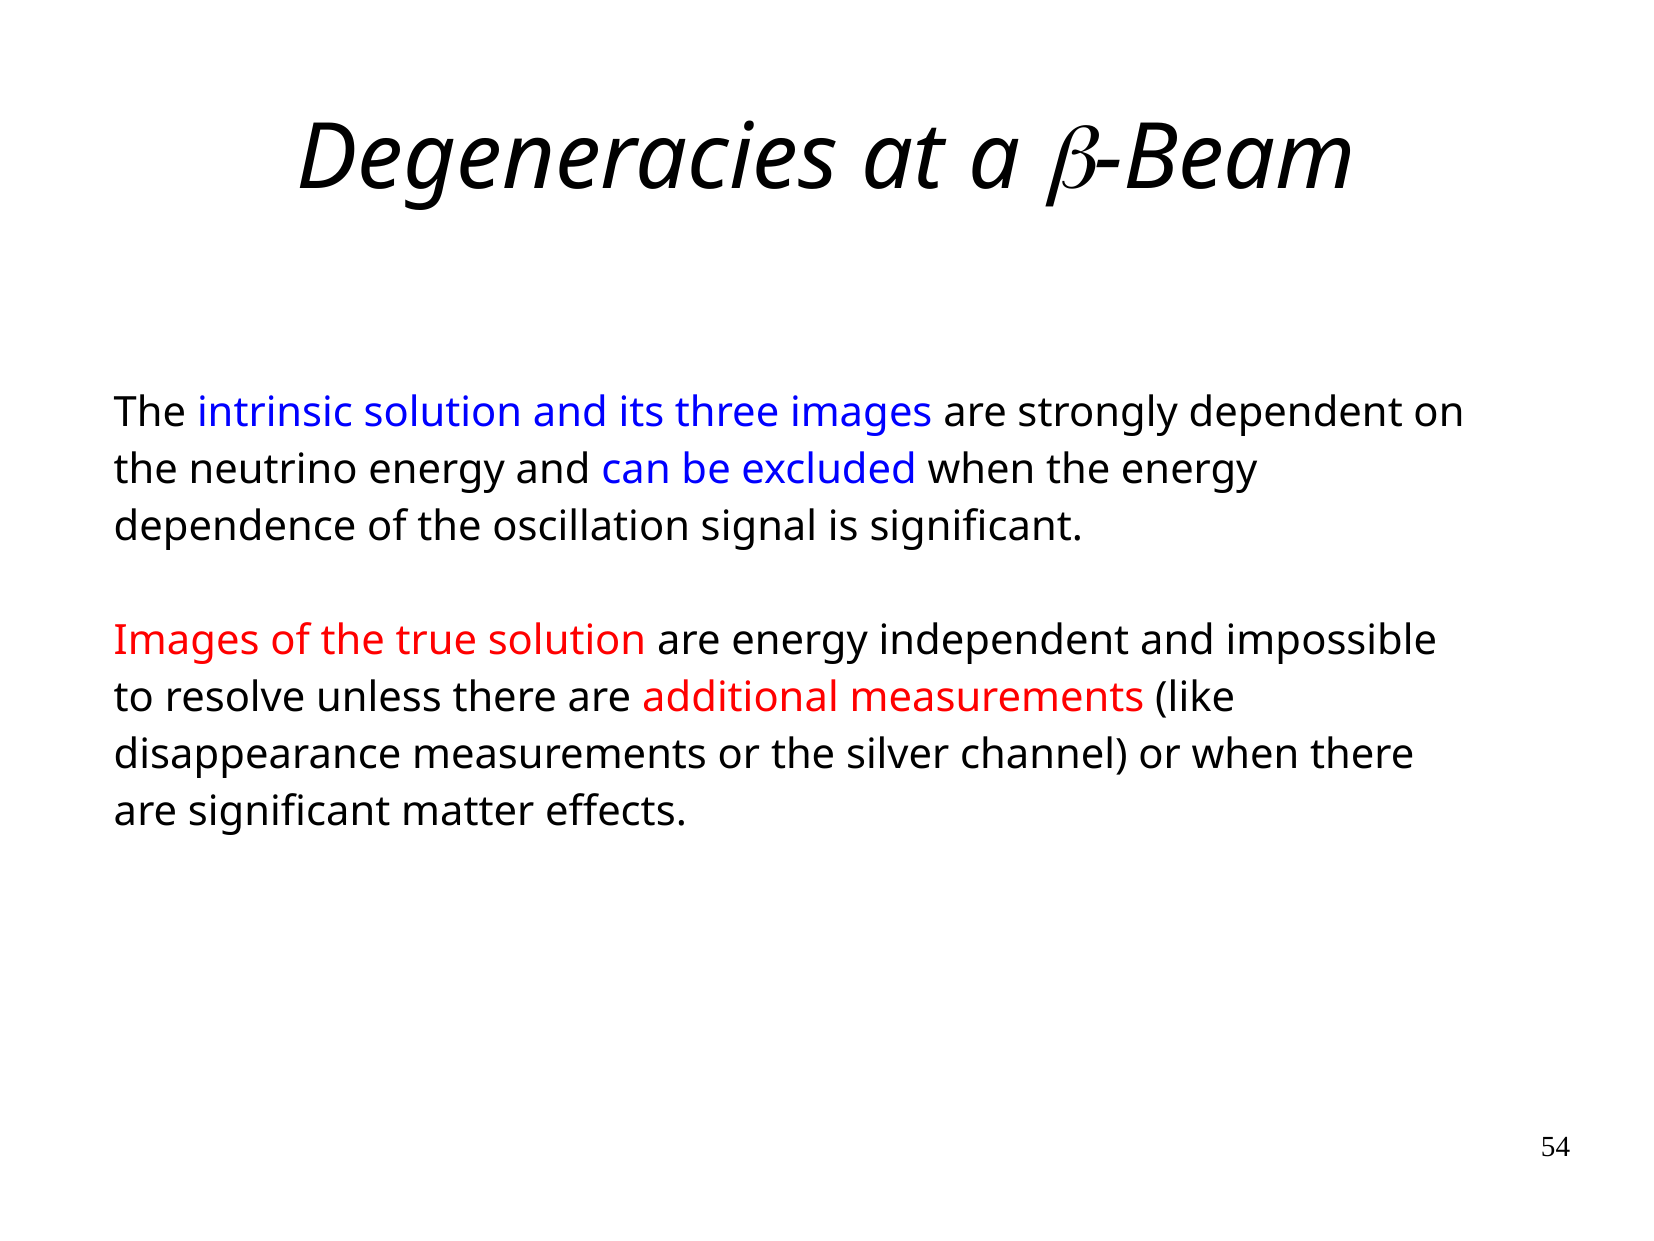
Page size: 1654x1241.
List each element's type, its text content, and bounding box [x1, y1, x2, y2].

title Degeneracies at a b-Beam [82, 56, 1571, 250]
text_box The intrinsic solution and its three images are strongly dependent on the neutrino energy and can be excluded when the energy dependence of the oscillation signal is significant. Images of the true solution are energy independent and impossible to resolve unless there are additional measurements (like disappearance measurements or the silver channel) or when there are significant matter effects. [98, 374, 1485, 790]
